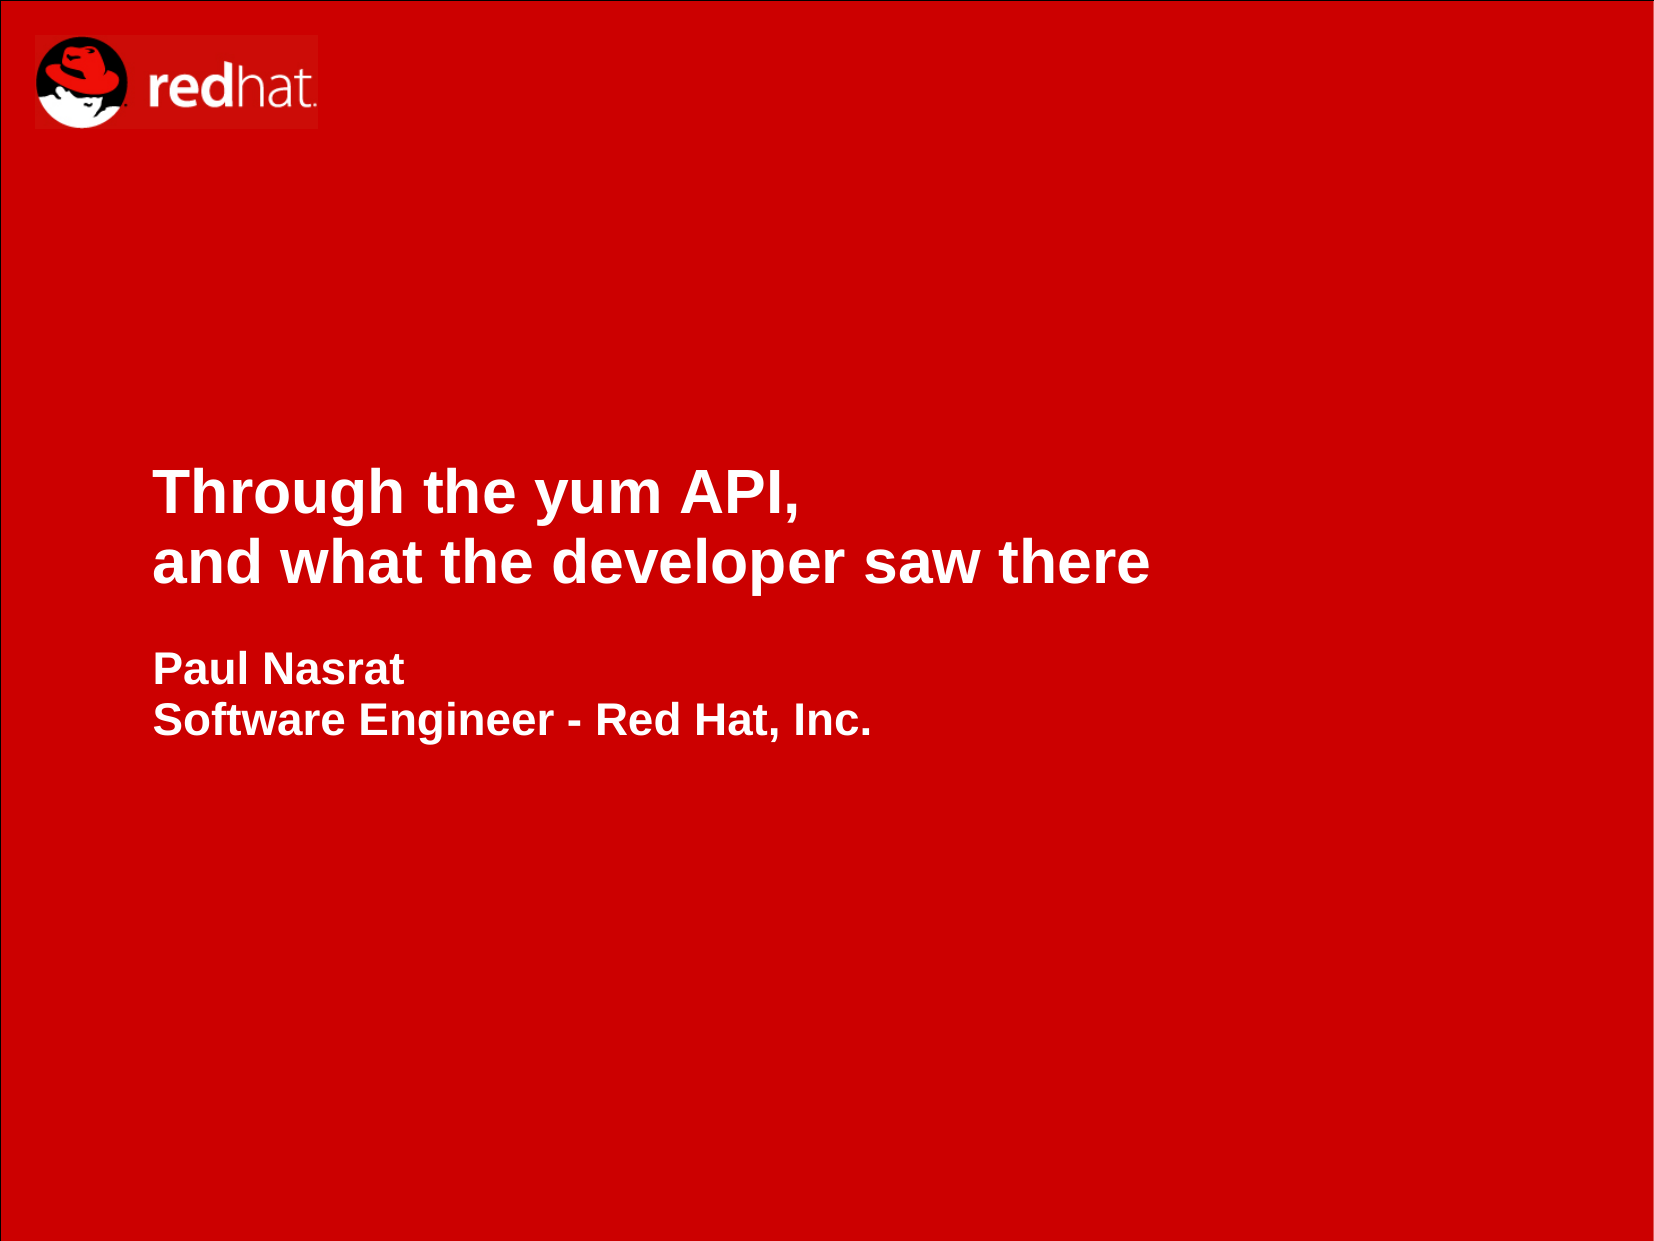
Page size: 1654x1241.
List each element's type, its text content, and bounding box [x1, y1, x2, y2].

text_box [148, 640, 474, 879]
text_box Through the yum API, and what the developer saw there Paul Nasrat Software Engineer - Red Hat, Inc. [152, 457, 1336, 908]
picture [35, 35, 318, 129]
